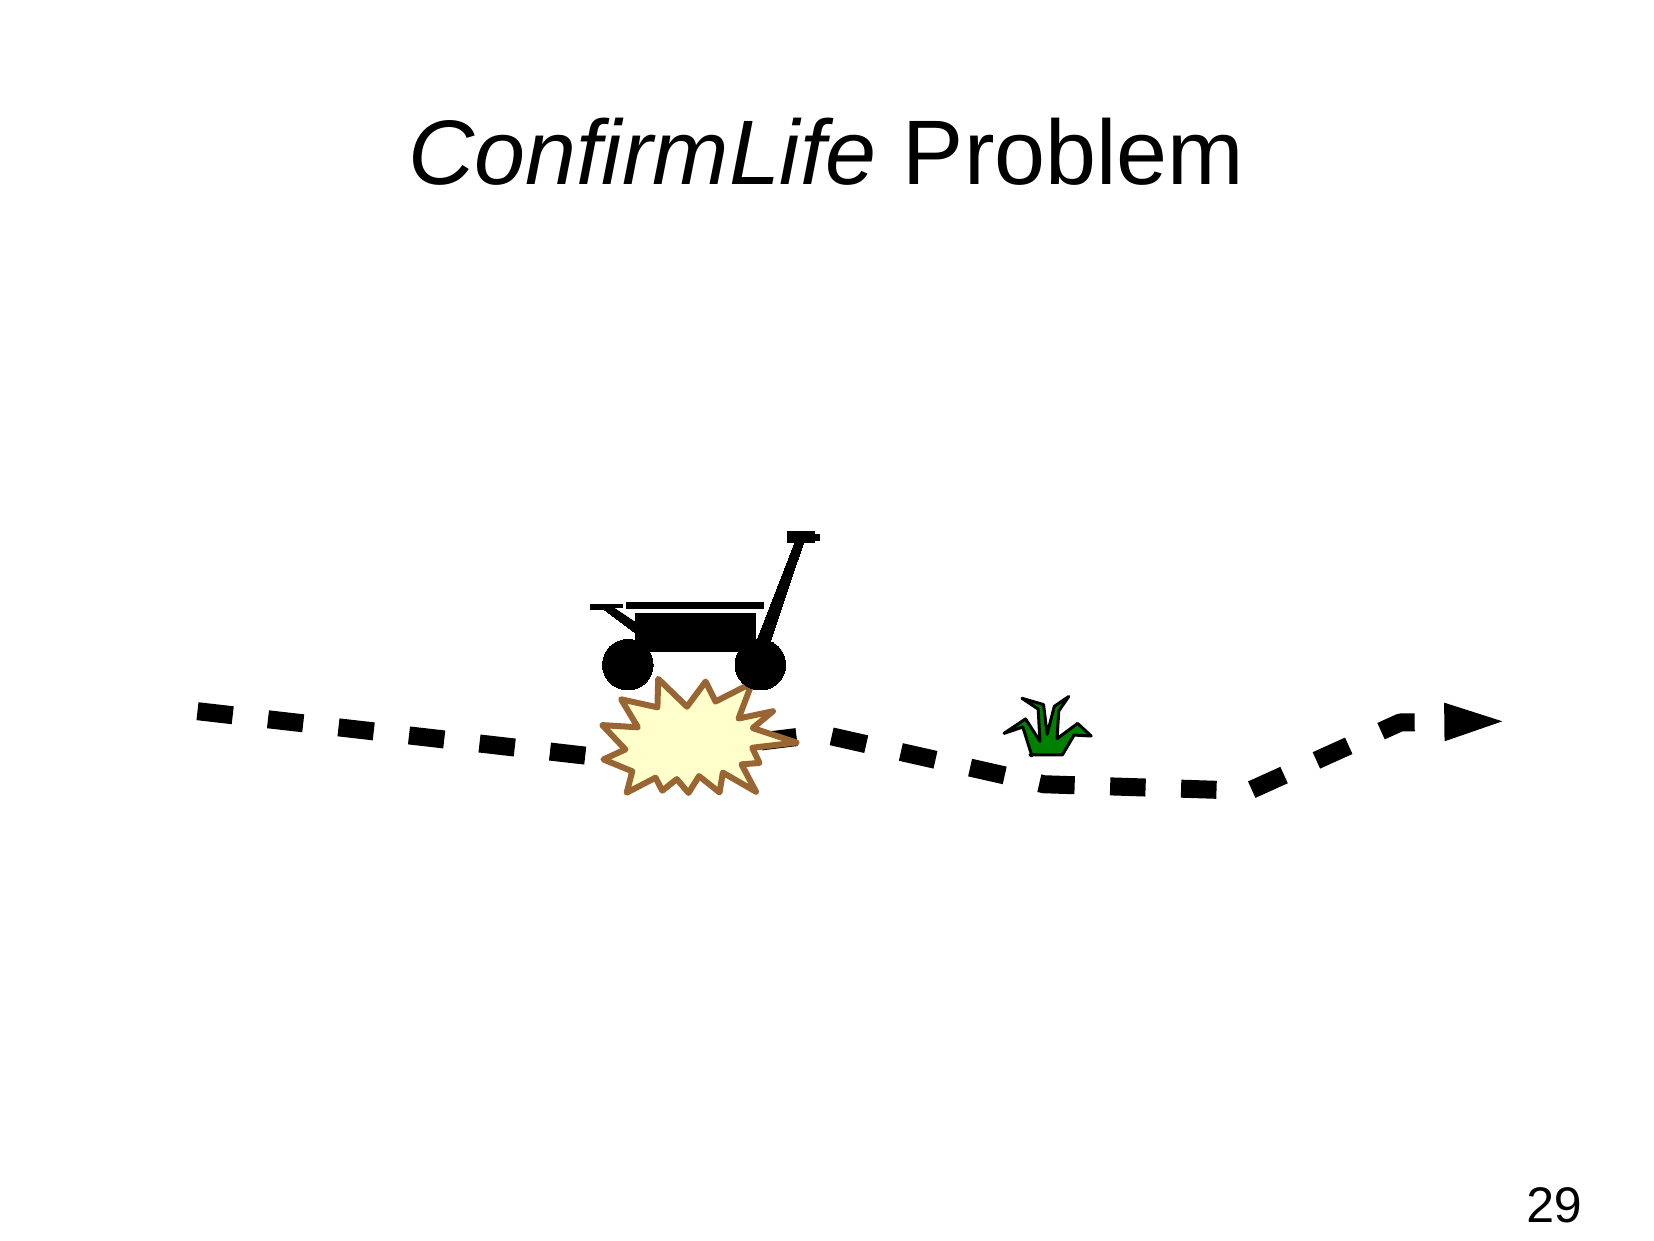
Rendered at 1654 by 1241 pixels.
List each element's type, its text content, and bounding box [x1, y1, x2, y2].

text_box [590, 531, 820, 793]
text_box [626, 602, 764, 609]
text_box [1004, 696, 1092, 756]
title ConfirmLife Problem [82, 49, 1571, 257]
